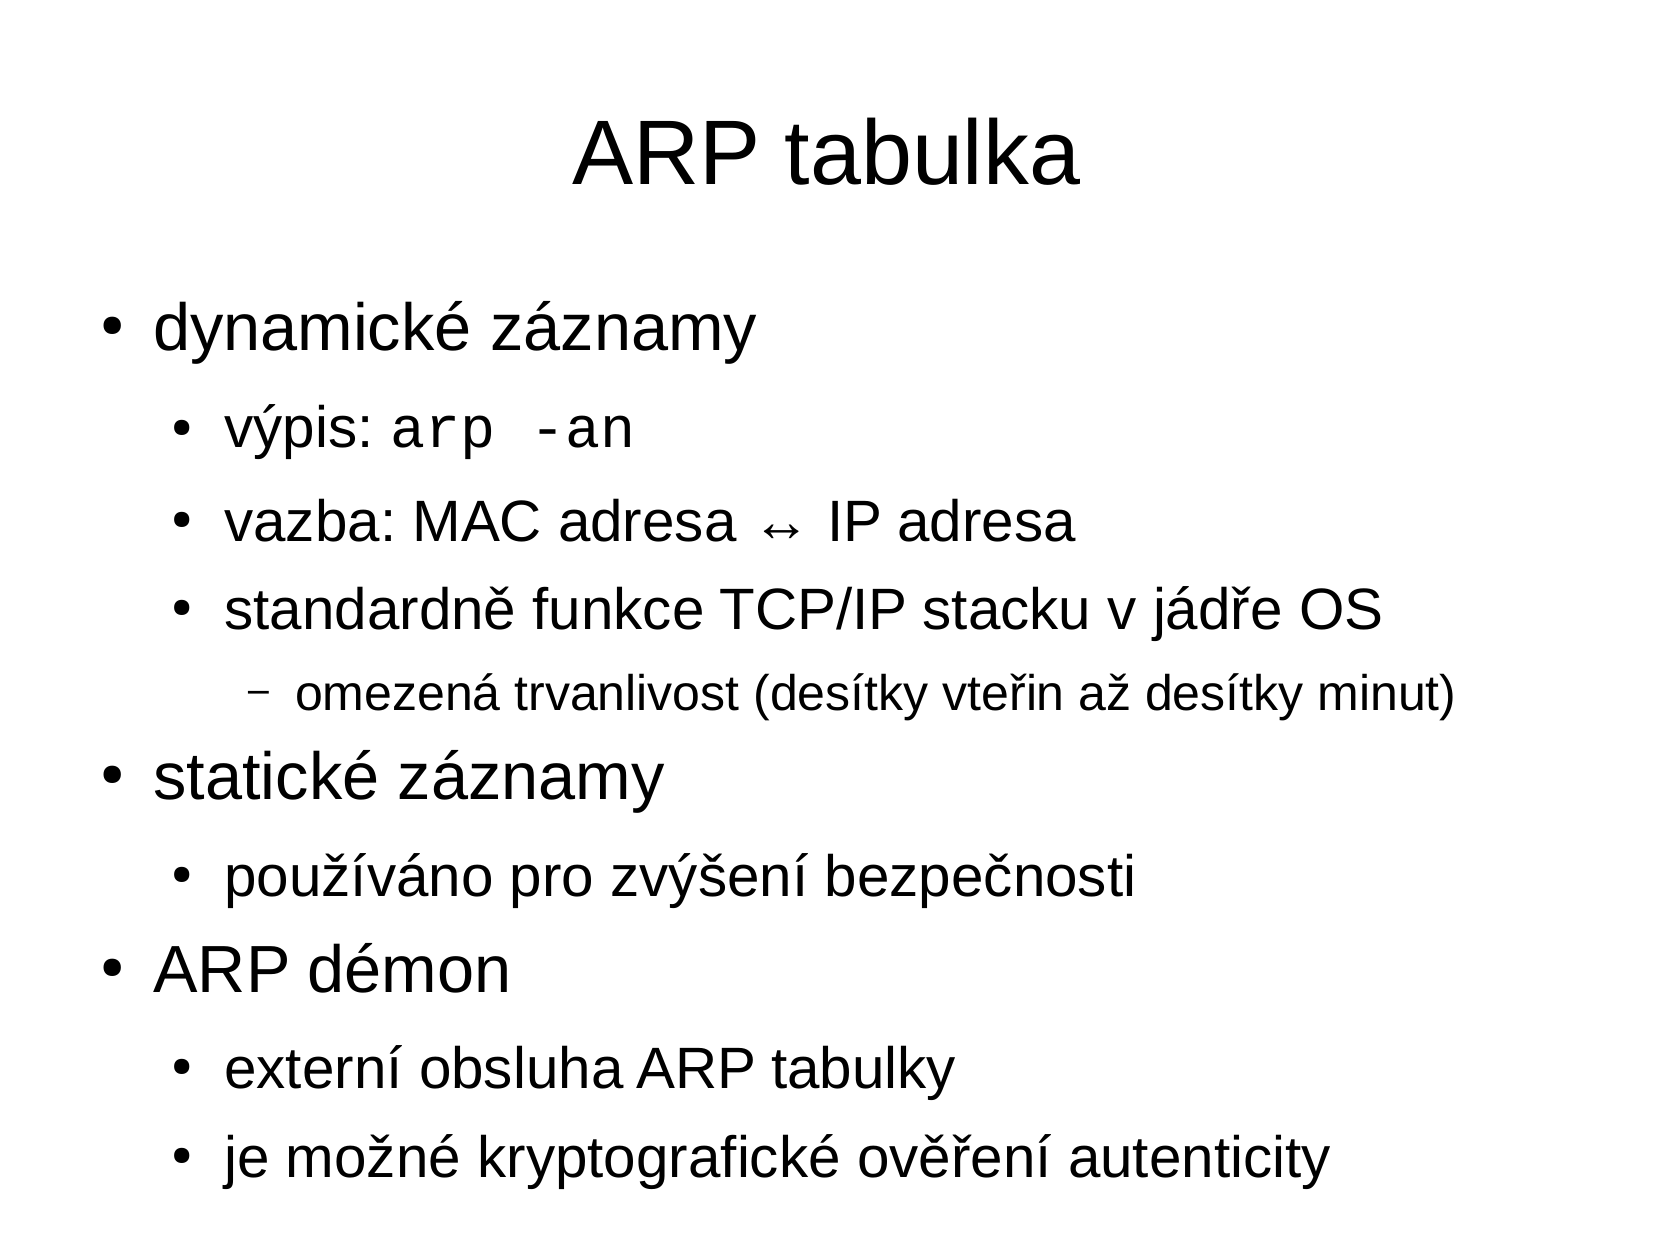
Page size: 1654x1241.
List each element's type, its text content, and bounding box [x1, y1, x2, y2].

list dynamické záznamy výpis: arp -an vazba: MAC adresa ↔ IP adresa standardně funkce TCP/IP stacku v jádře OS omezená trvanlivost (desítky vteřin až desítky minut) statické záznamy používáno pro zvýšení bezpečnosti ARP démon externí obsluha ARP tabulky je možné kryptografické ověření autenticity [82, 290, 1571, 1191]
title ARP tabulka [82, 49, 1571, 257]
